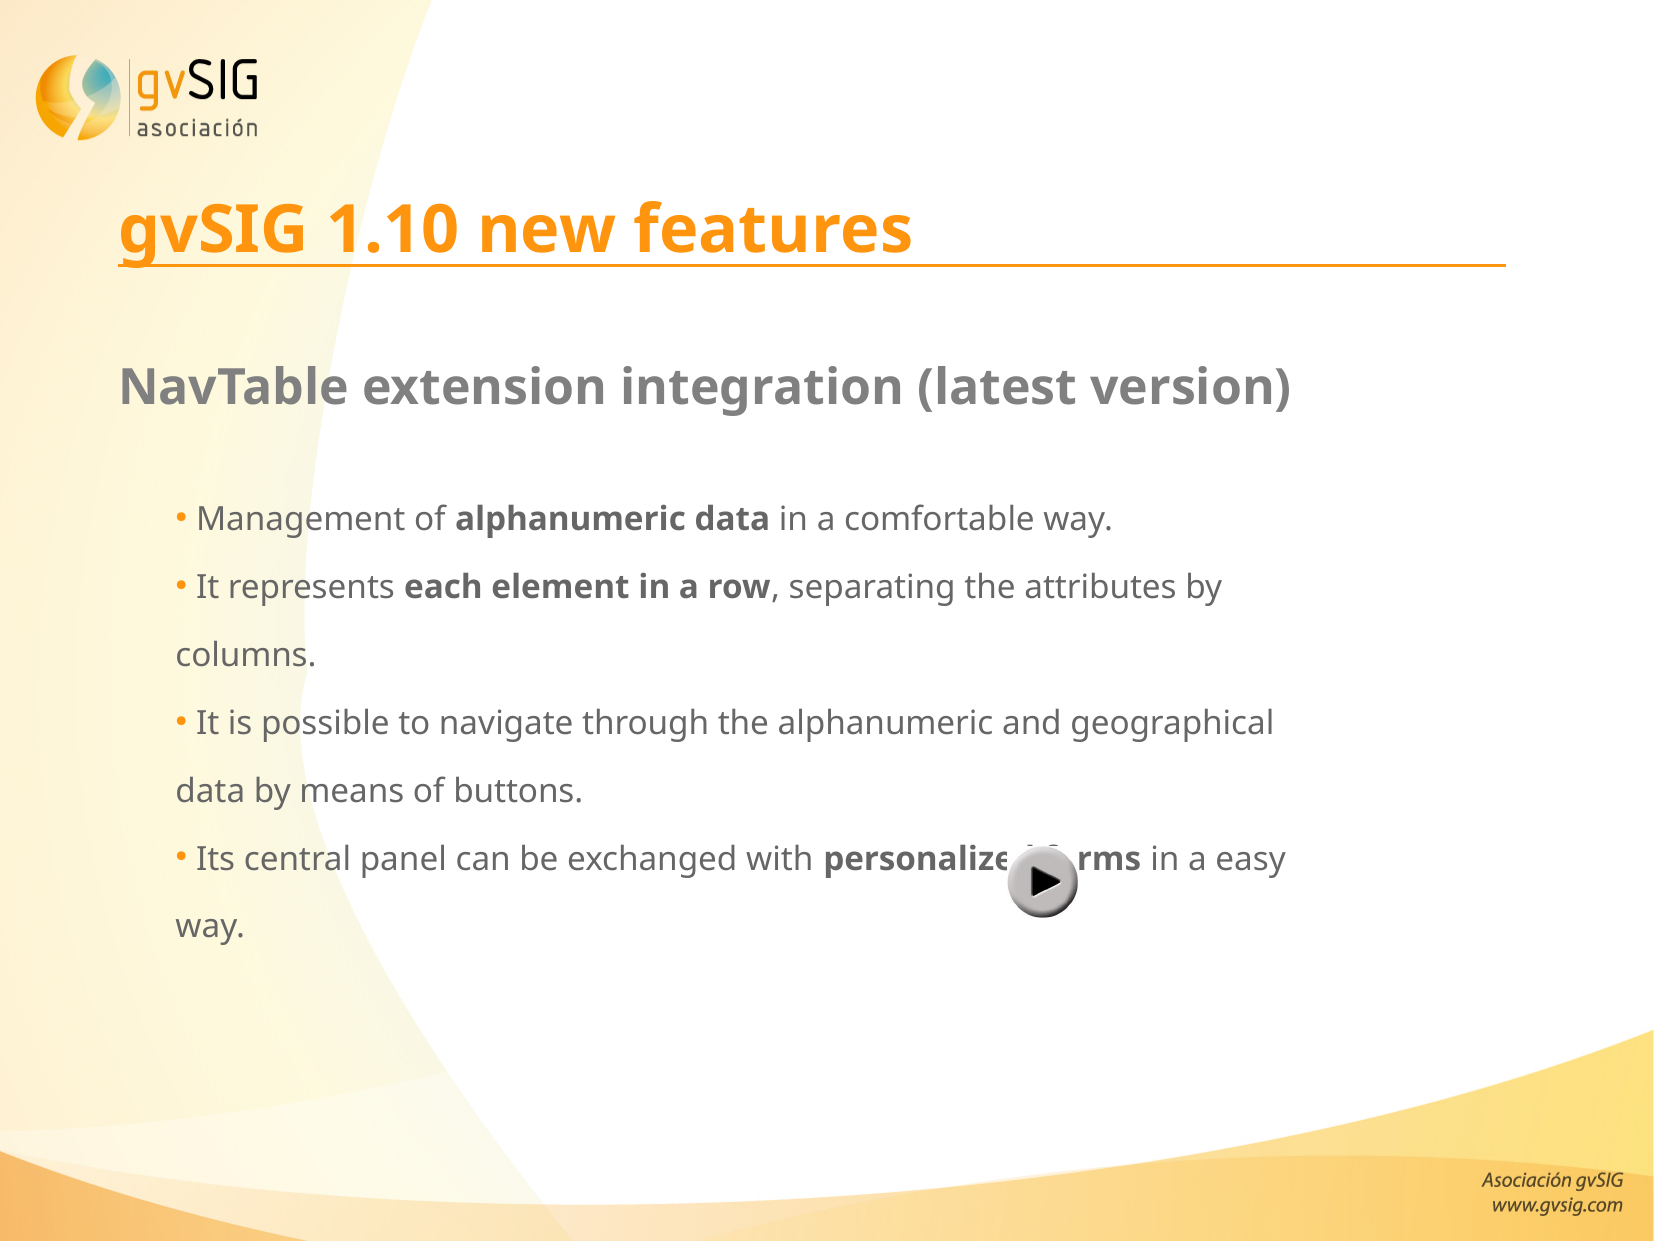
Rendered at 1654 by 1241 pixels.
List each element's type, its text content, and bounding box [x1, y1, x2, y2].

picture [0, 0, 1654, 1241]
title NavTable extension integration (latest version) [118, 341, 1530, 430]
text_box Management of alphanumeric data in a comfortable way. It represents each element in a row, separating the attributes by columns. It is possible to navigate through the alphanumeric and geographical data by means of buttons. Its central panel can be exchanged with personalized forms in a easy way. [160, 465, 1369, 866]
title gvSIG 1.10 new features [118, 177, 1607, 276]
